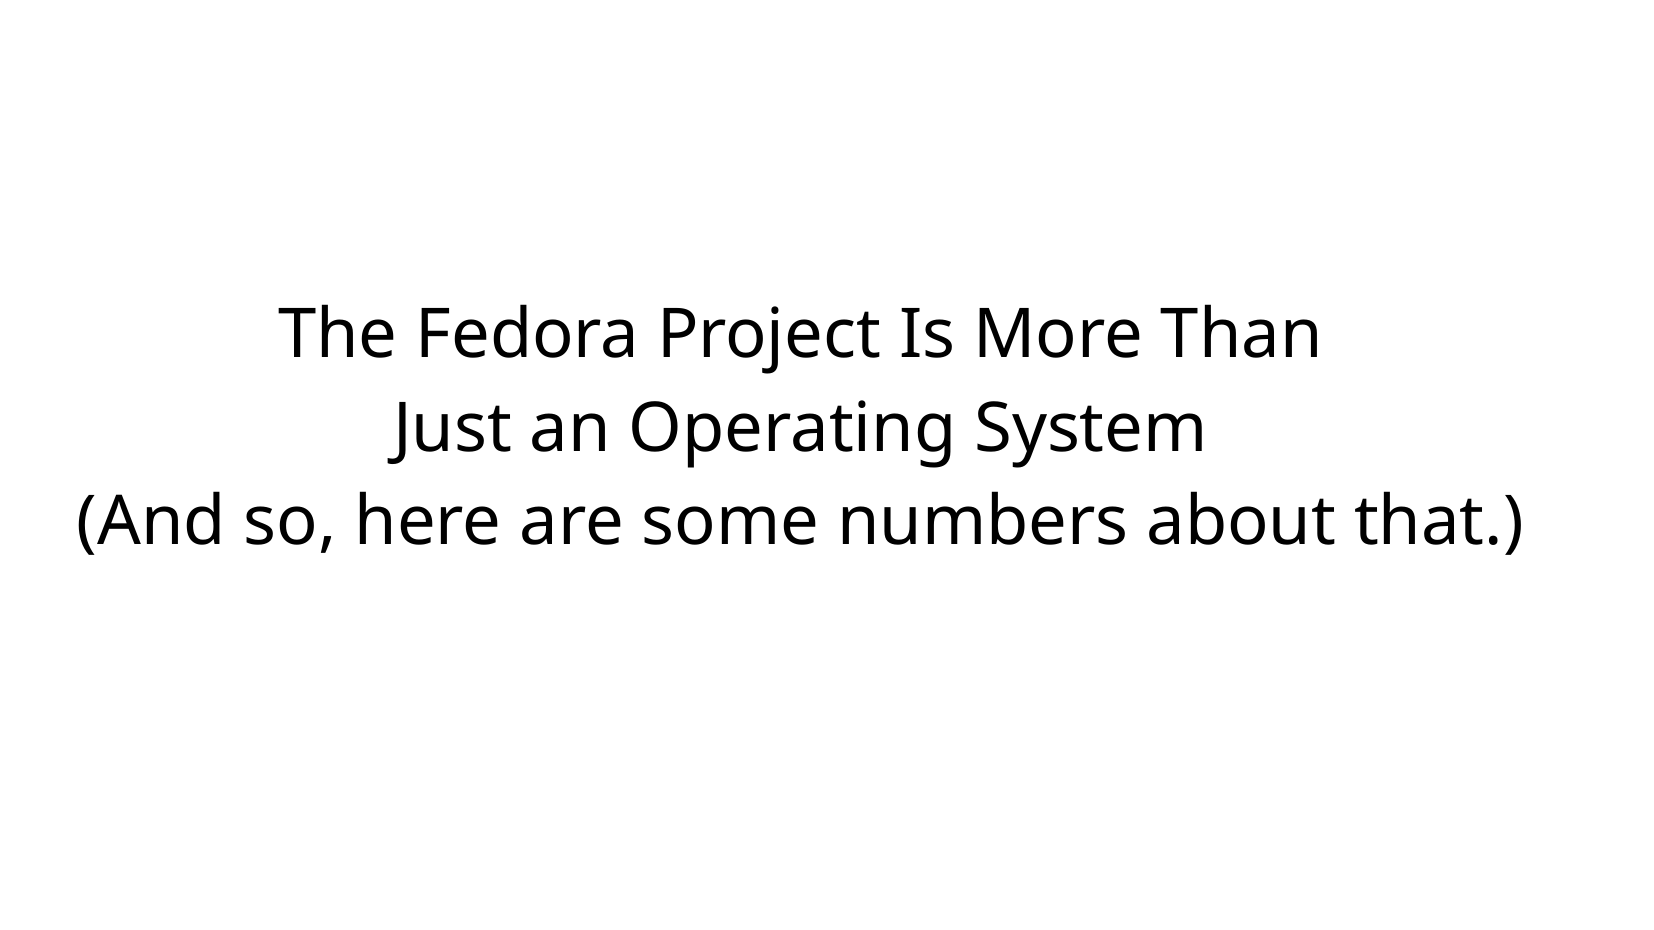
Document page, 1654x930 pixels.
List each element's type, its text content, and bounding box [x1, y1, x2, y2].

title The Fedora Project Is More Than Just an Operating System (And so, here are some numbers about that.) [56, 229, 1545, 619]
